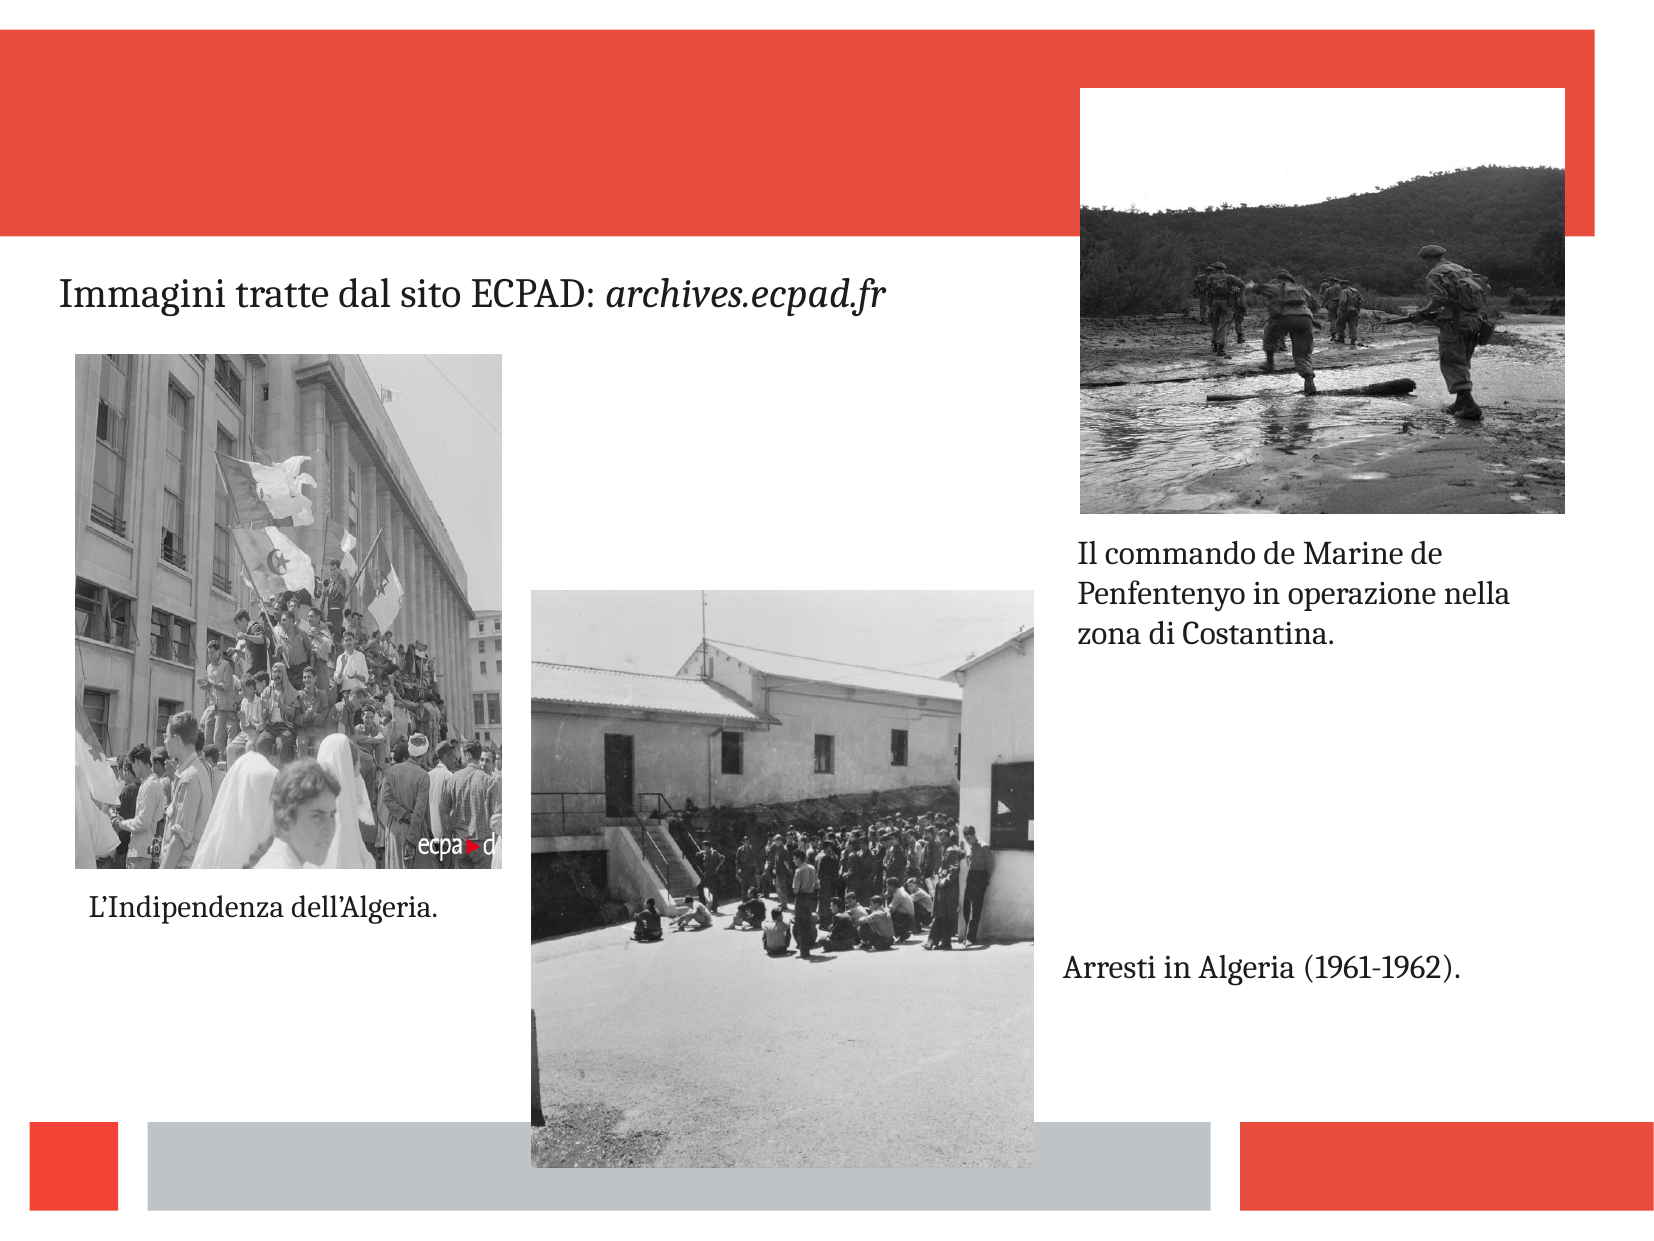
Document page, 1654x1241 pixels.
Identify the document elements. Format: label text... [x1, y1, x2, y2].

list Arresti in Algeria (1961-1962). [1062, 944, 1506, 1092]
picture [75, 354, 502, 869]
list Immagini tratte dal sito ECPAD: archives.ecpad.fr [59, 118, 1477, 691]
list L’Indipendenza dell’Algeria. [88, 885, 485, 1004]
list Il commando de Marine de Penfentenyo in operazione nella zona di Costantina. [1077, 531, 1563, 1092]
picture [1080, 88, 1565, 514]
picture [531, 590, 1034, 1168]
